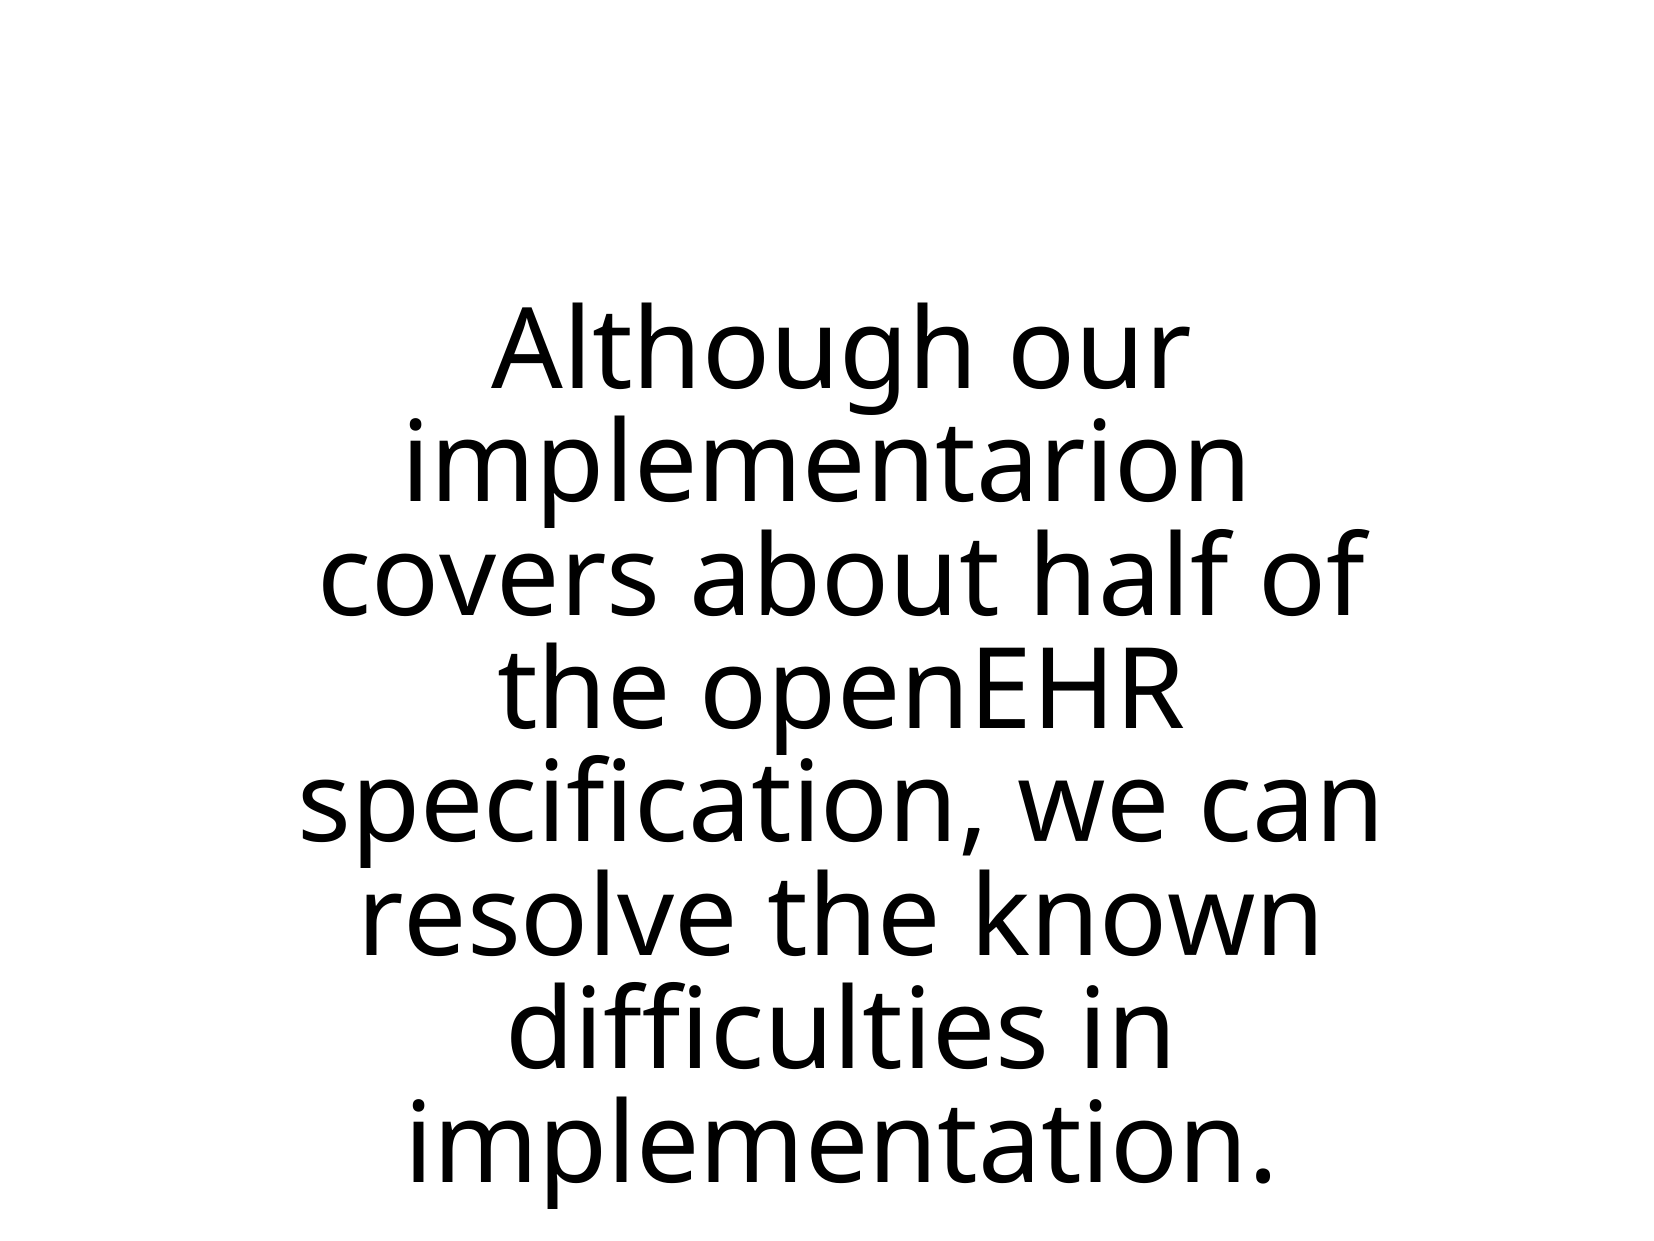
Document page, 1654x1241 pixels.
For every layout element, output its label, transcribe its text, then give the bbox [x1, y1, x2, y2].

text_box Although our implementarion covers about half of the openEHR specification, we can resolve the known difficulties in implementation. [206, 272, 1477, 1075]
